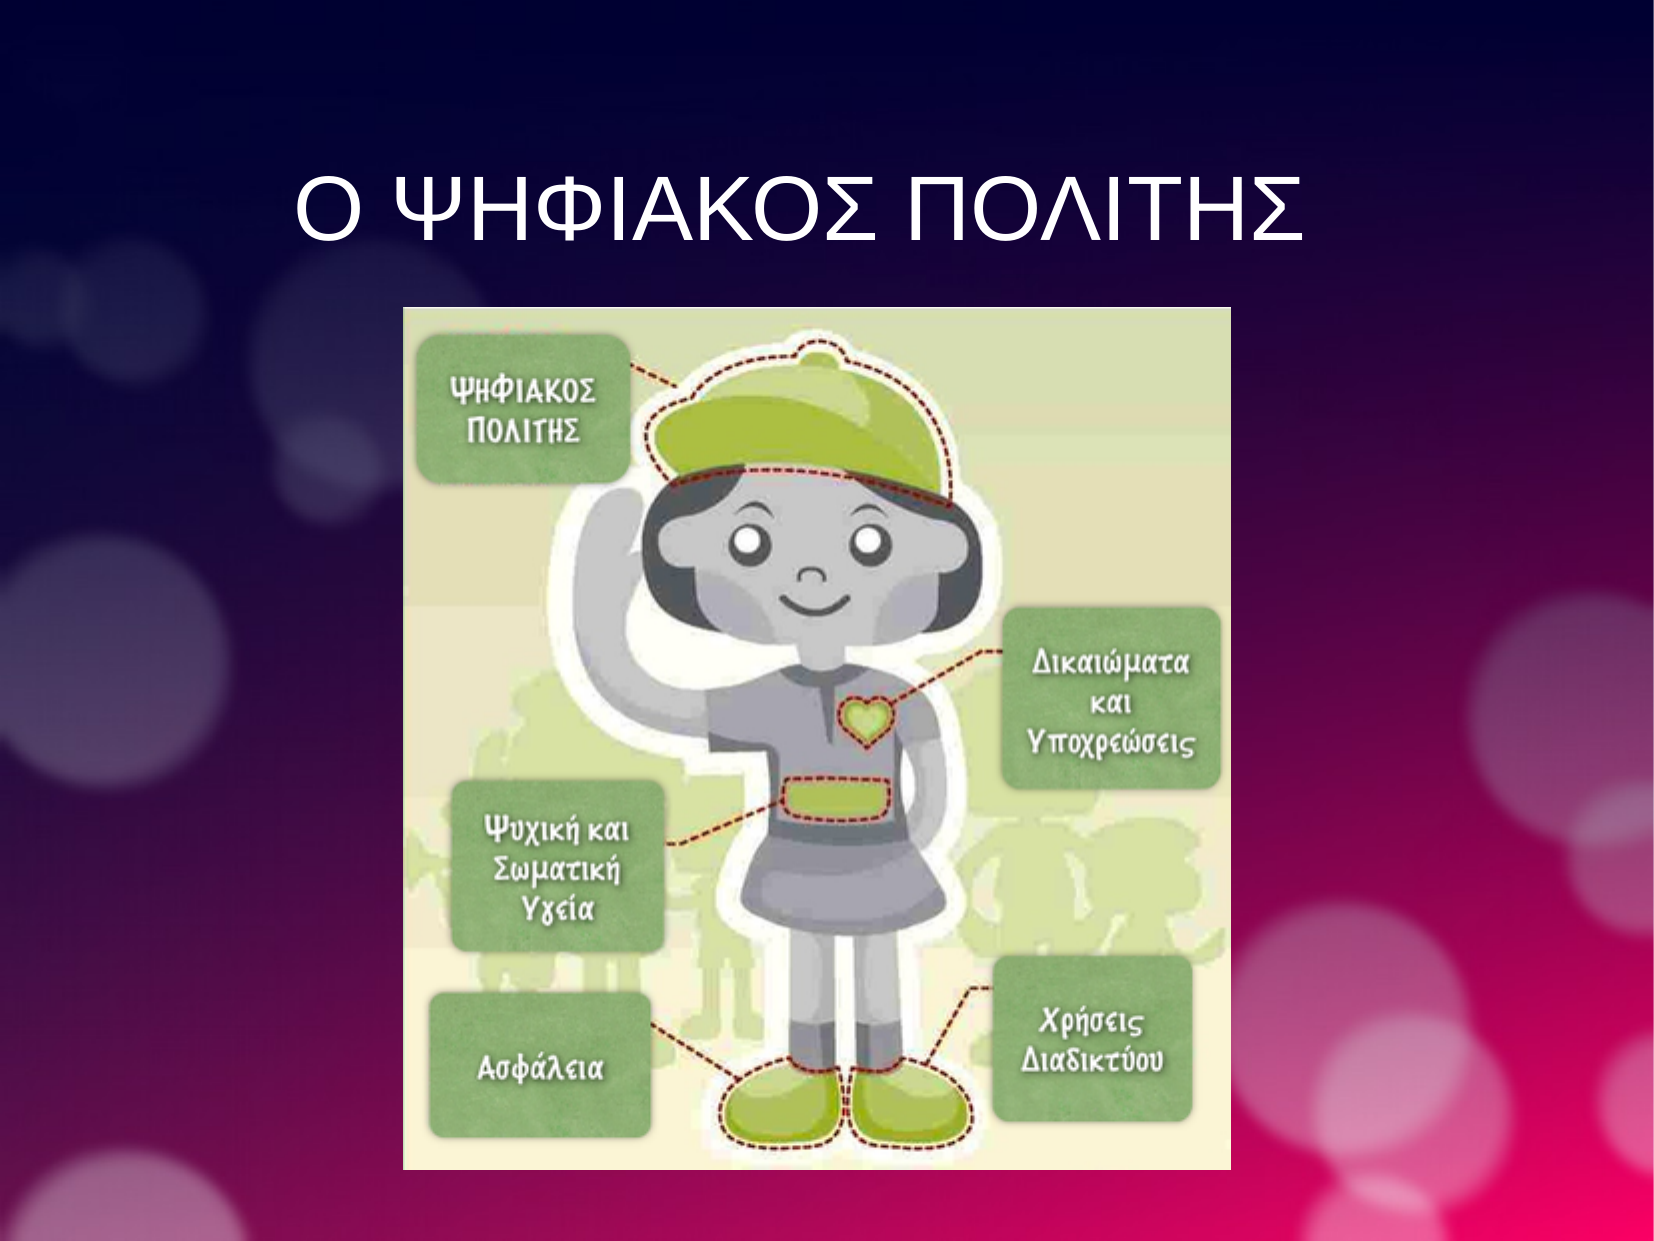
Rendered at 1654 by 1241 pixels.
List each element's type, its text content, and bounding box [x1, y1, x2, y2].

title Ο ΨΗΦΙΑΚΟΣ ΠΟΛΙΤΗΣ [90, 105, 1579, 313]
picture [0, 0, 1654, 1241]
